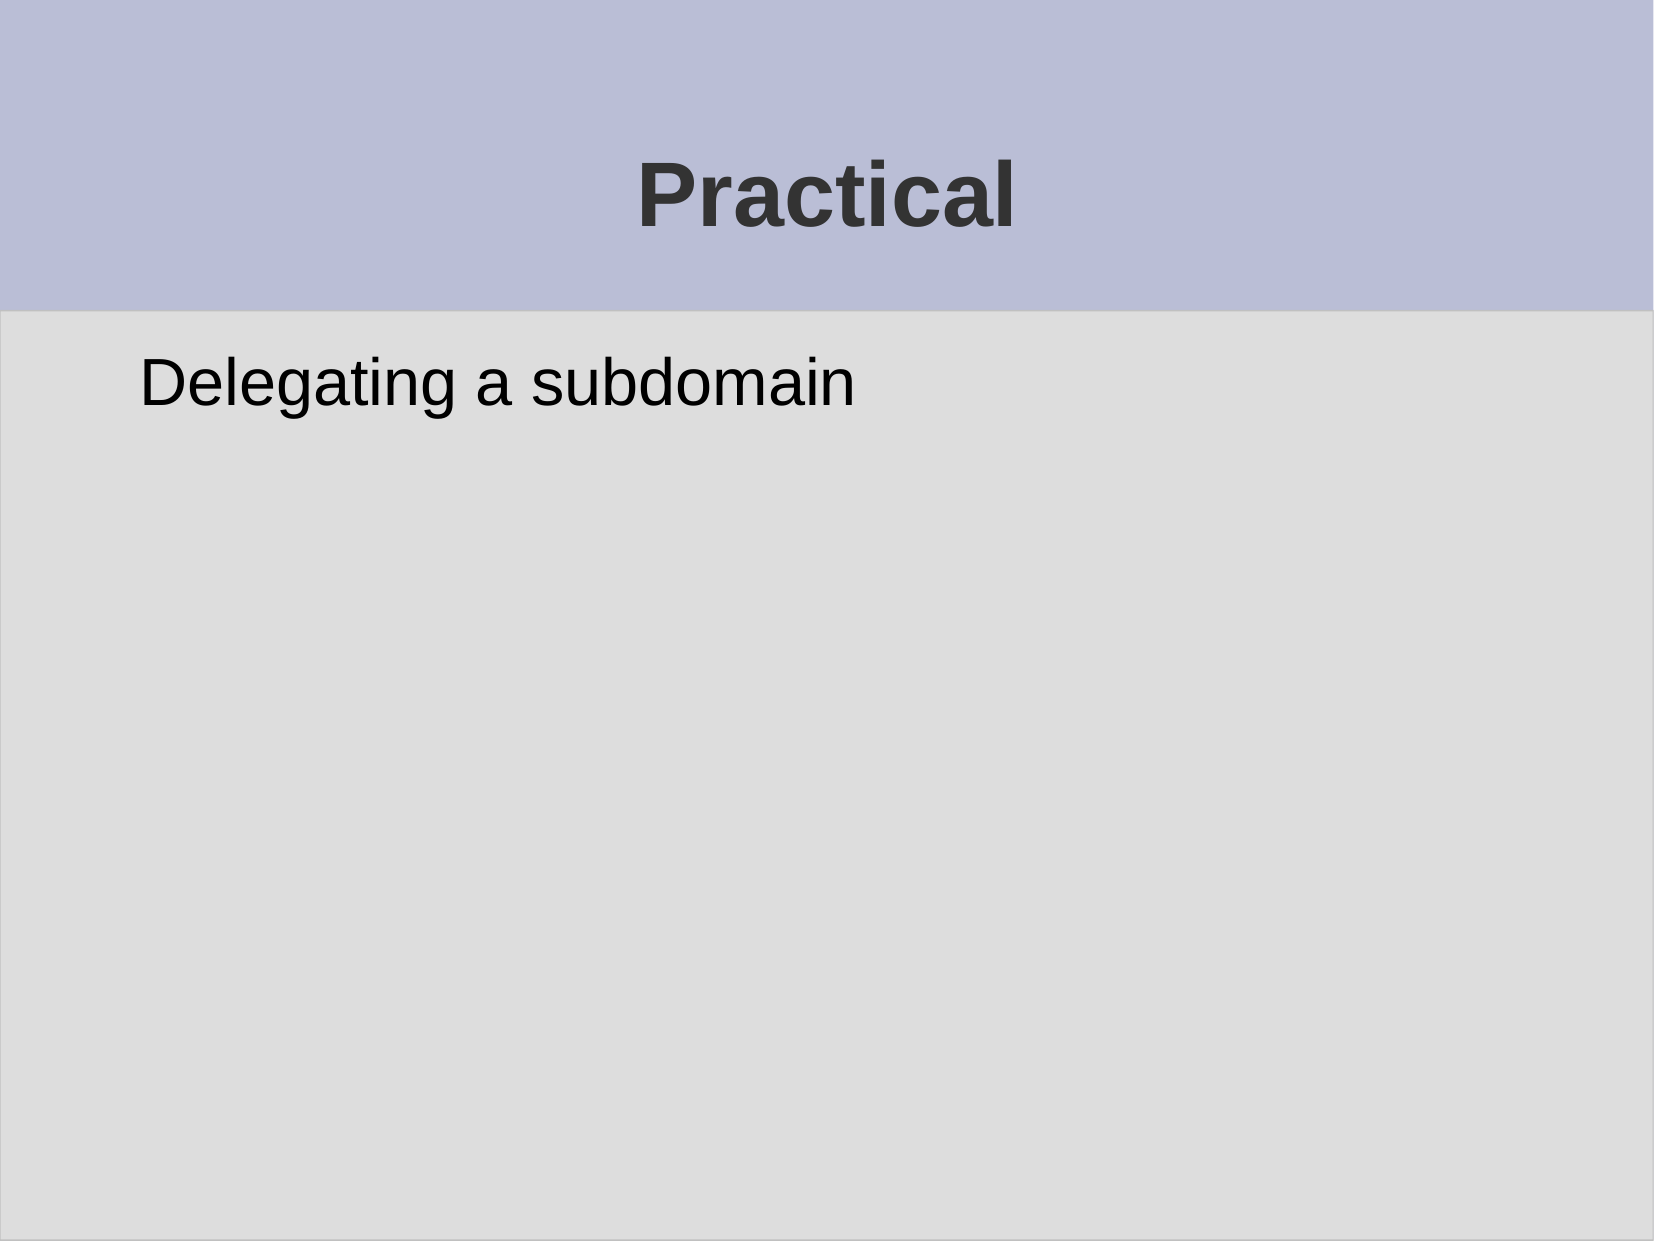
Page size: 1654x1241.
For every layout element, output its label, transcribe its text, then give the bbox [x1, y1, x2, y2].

title Practical [121, 91, 1534, 299]
list Delegating a subdomain [121, 344, 1534, 1127]
